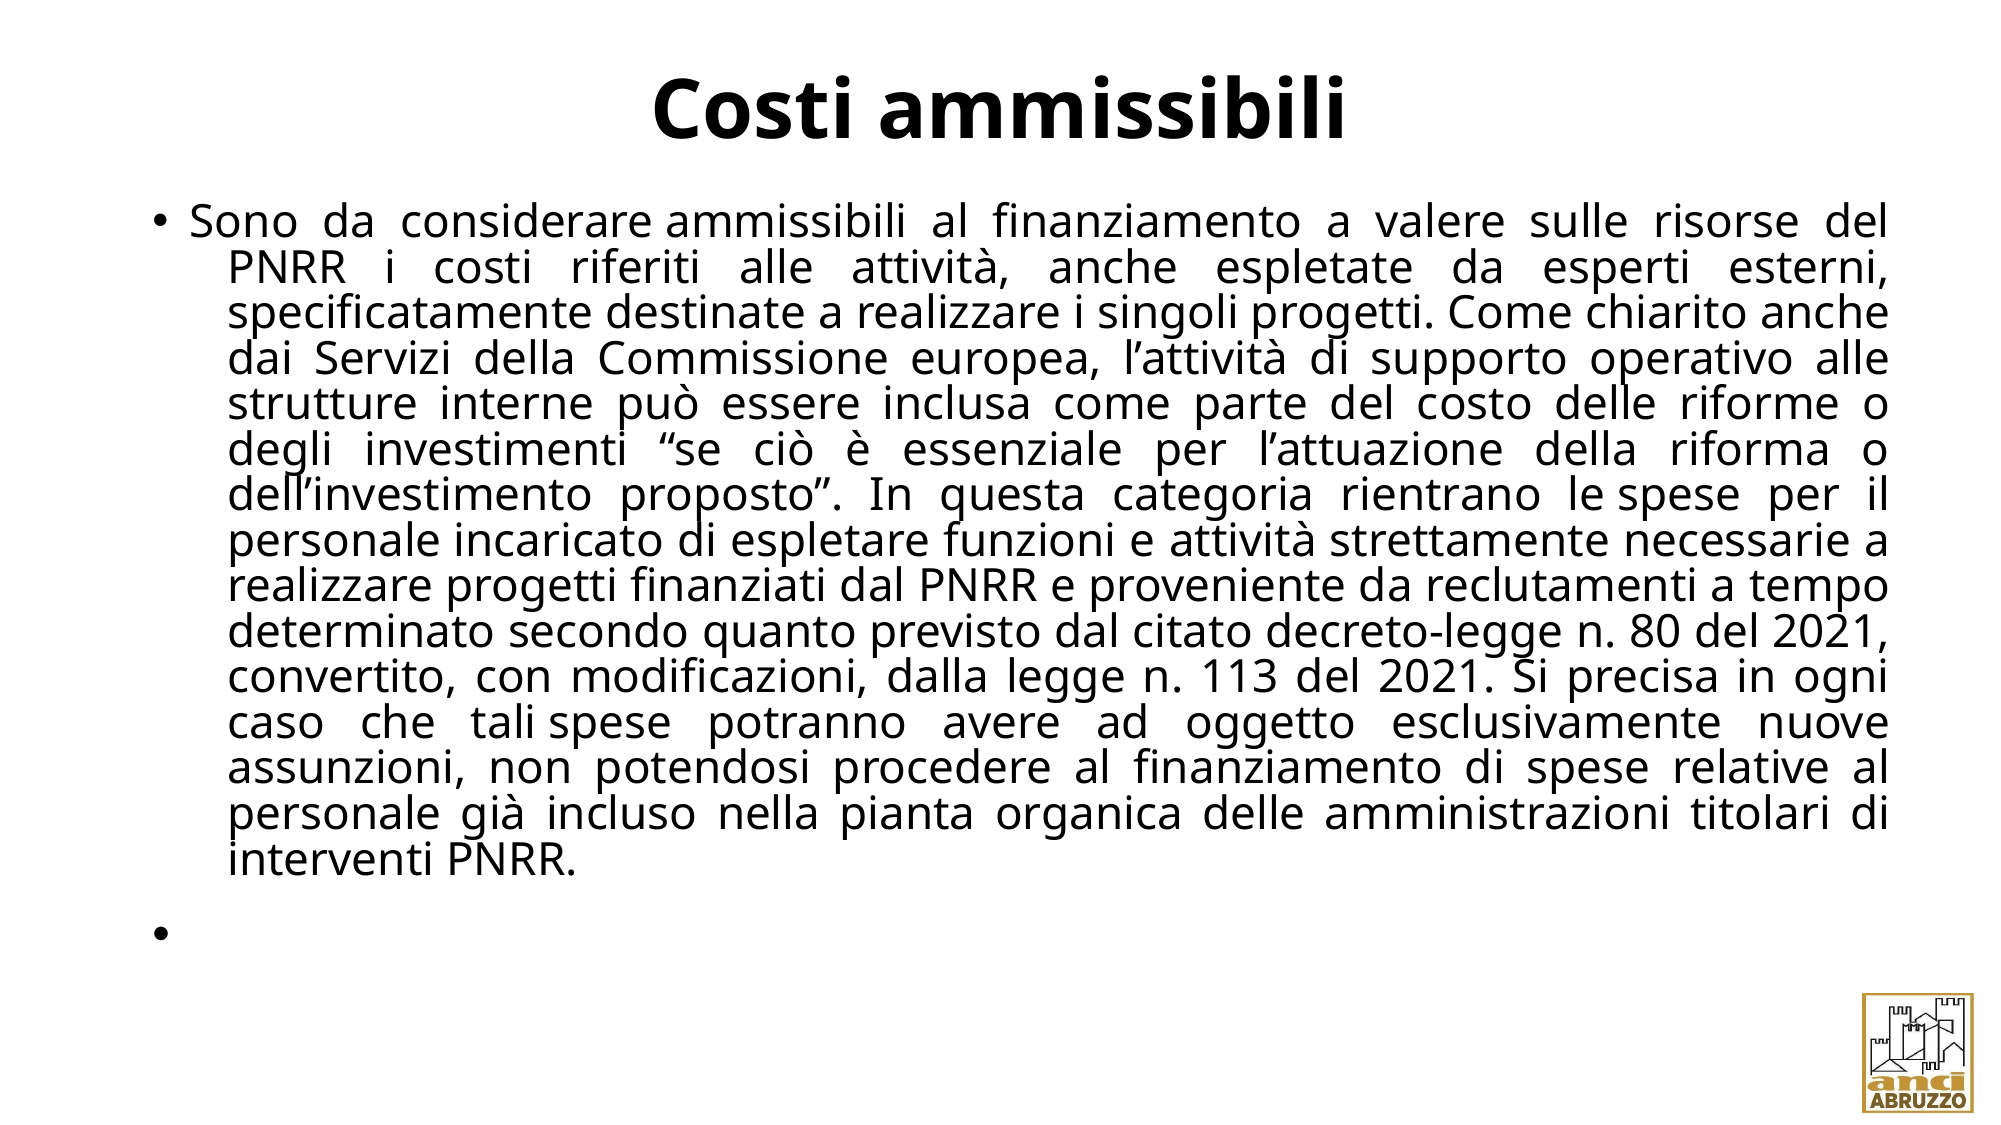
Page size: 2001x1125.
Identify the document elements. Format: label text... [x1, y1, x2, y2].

title Costi ammissibili [219, 59, 1781, 193]
list Sono da considerare ammissibili al finanziamento a valere sulle risorse del PNRR i costi riferiti alle attività, anche espletate da esperti esterni, specificatamente destinate a realizzare i singoli progetti. Come chiarito anche dai Servizi della Commissione europea, l’attività di supporto operativo alle strutture interne può essere inclusa come parte del costo delle riforme o degli investimenti “se ciò è essenziale per l’attuazione della riforma o dell’investimento proposto”. In questa categoria rientrano le spese per il personale incaricato di espletare funzioni e attività strettamente necessarie a realizzare progetti finanziati dal PNRR e proveniente da reclutamenti a tempo determinato secondo quanto previsto dal citato decreto-legge n. 80 del 2021, convertito, con modificazioni, dalla legge n. 113 del 2021. Si precisa in ogni caso che tali spese potranno avere ad oggetto esclusivamente nuove assunzioni, non potendosi procedere al finanziamento di spese relative al personale già incluso nella pianta organica delle amministrazioni titolari di interventi PNRR. [137, 193, 1907, 1066]
